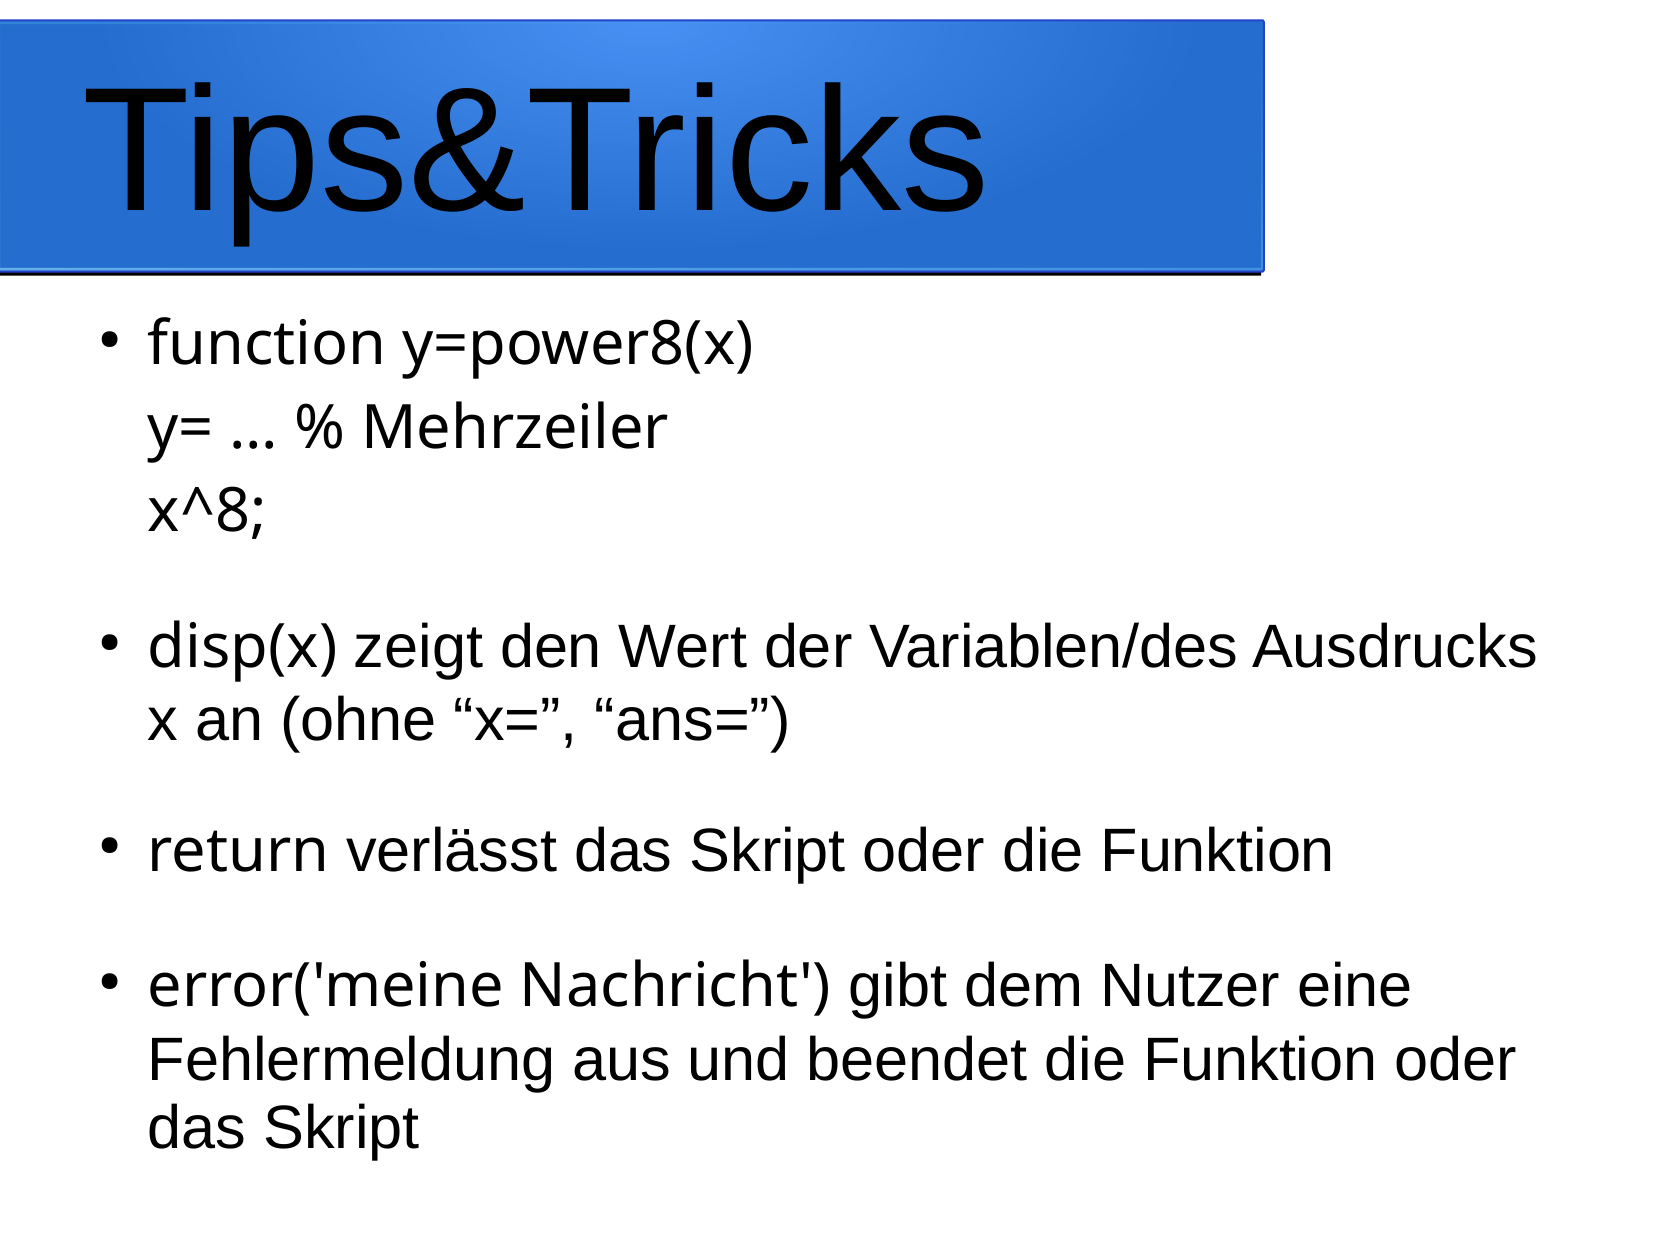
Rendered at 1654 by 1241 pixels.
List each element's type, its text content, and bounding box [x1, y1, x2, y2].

title Tips&Tricks [82, 47, 1235, 252]
list function y=power8(x) y= … % Mehrzeiler x^8; disp(x) zeigt den Wert der Variablen/des Ausdrucks x an (ohne “x=”, “ans=”) return verlässt das Skript oder die Funktion error('meine Nachricht') gibt dem Nutzer eine Fehlermeldung aus und beendet die Funktion oder das Skript [82, 299, 1571, 1171]
